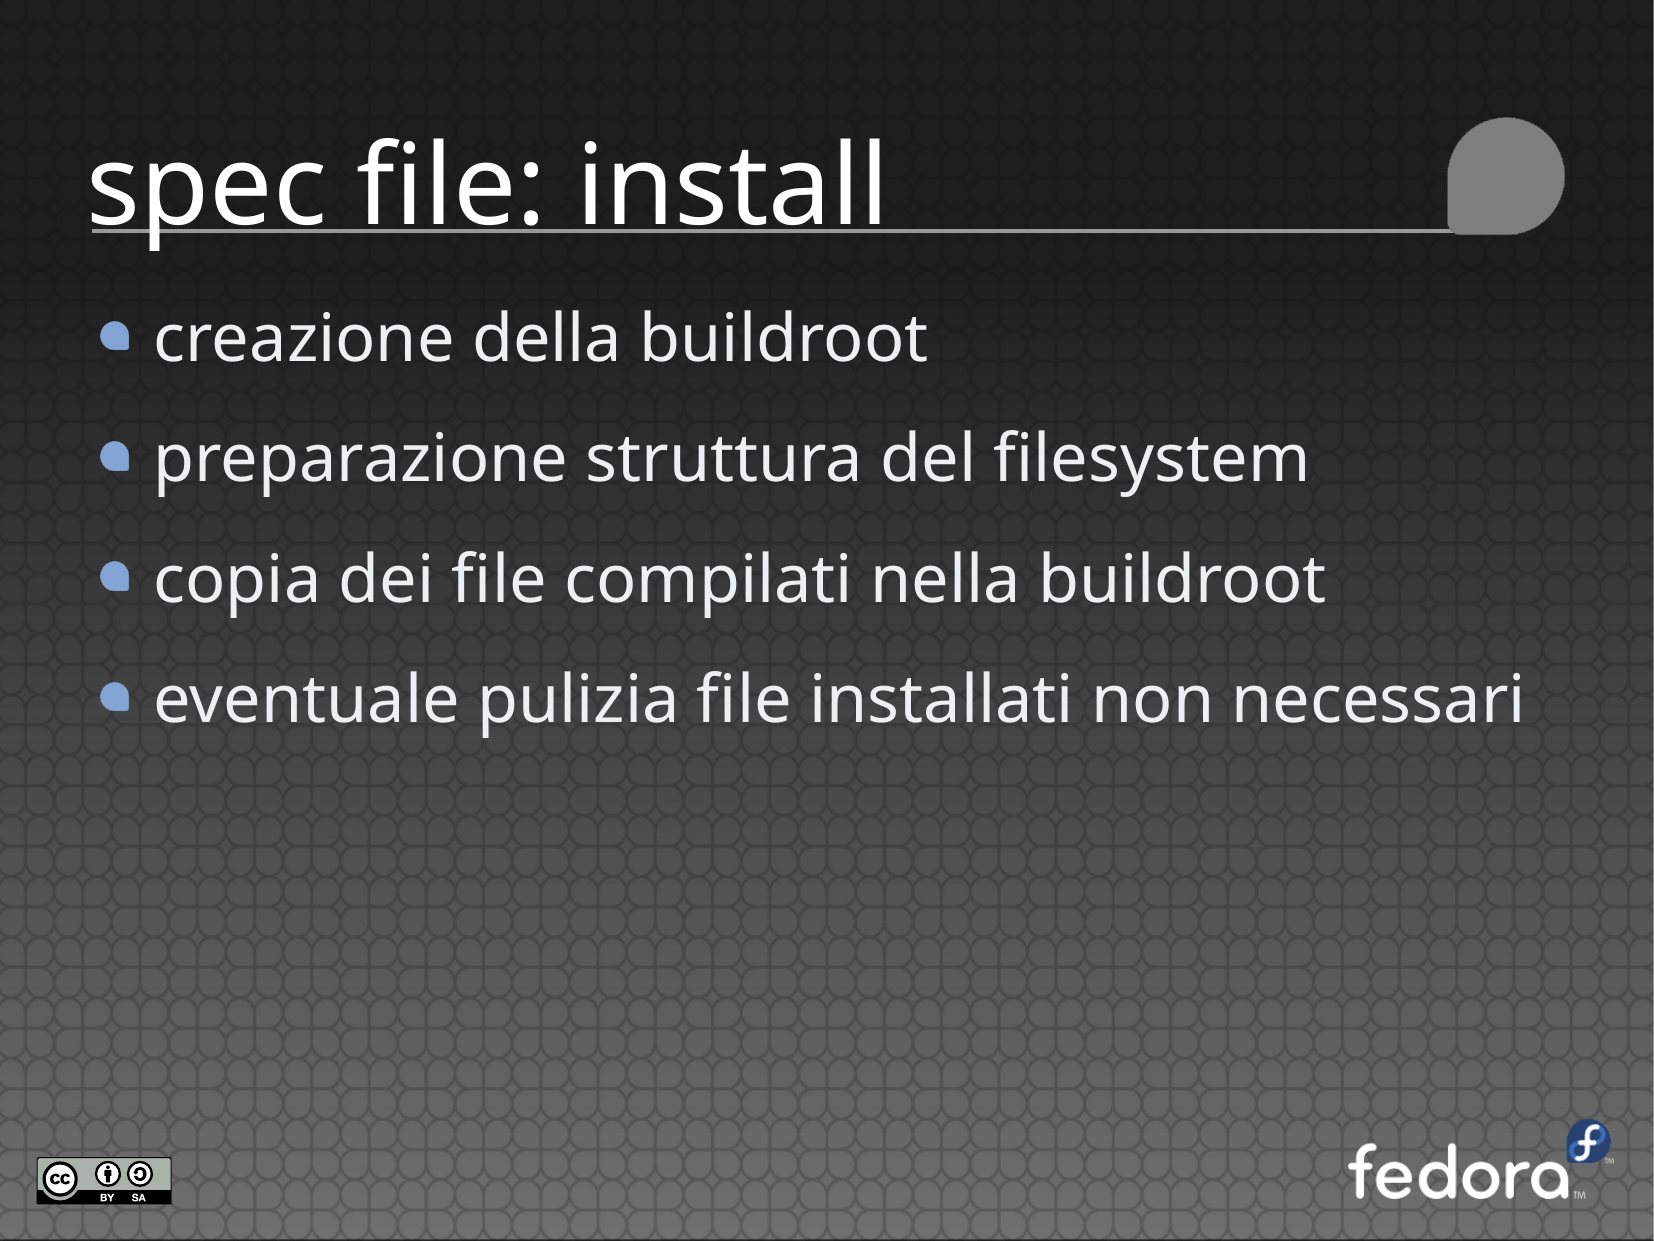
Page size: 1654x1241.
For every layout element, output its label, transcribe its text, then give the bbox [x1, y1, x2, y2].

picture [0, 0, 1654, 1241]
list creazione della buildroot preparazione struttura del filesystem copia dei file compilati nella buildroot eventuale pulizia file installati non necessari [82, 290, 1571, 690]
title spec file: install [86, 110, 1576, 251]
